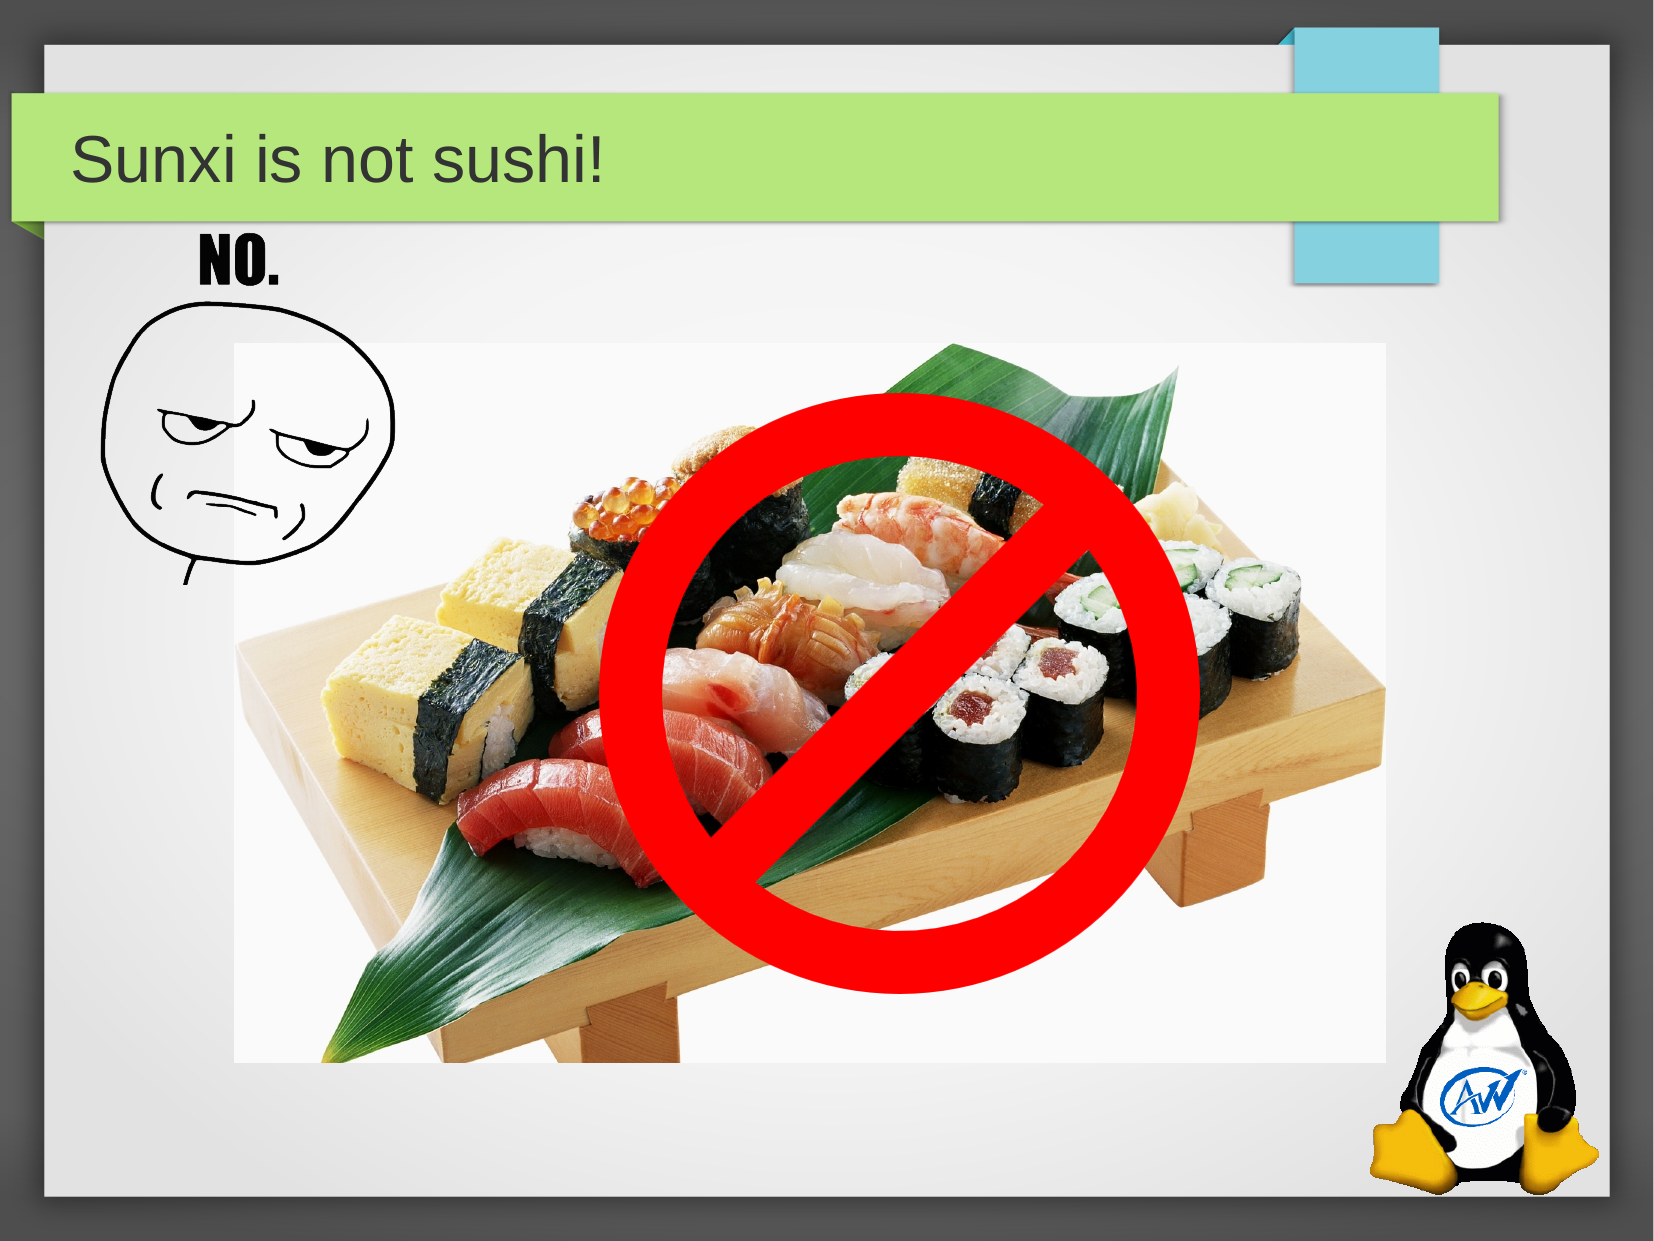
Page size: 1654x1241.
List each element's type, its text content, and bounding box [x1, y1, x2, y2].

title Sunxi is not sushi! [70, 106, 1229, 213]
picture [0, 0, 1654, 1241]
